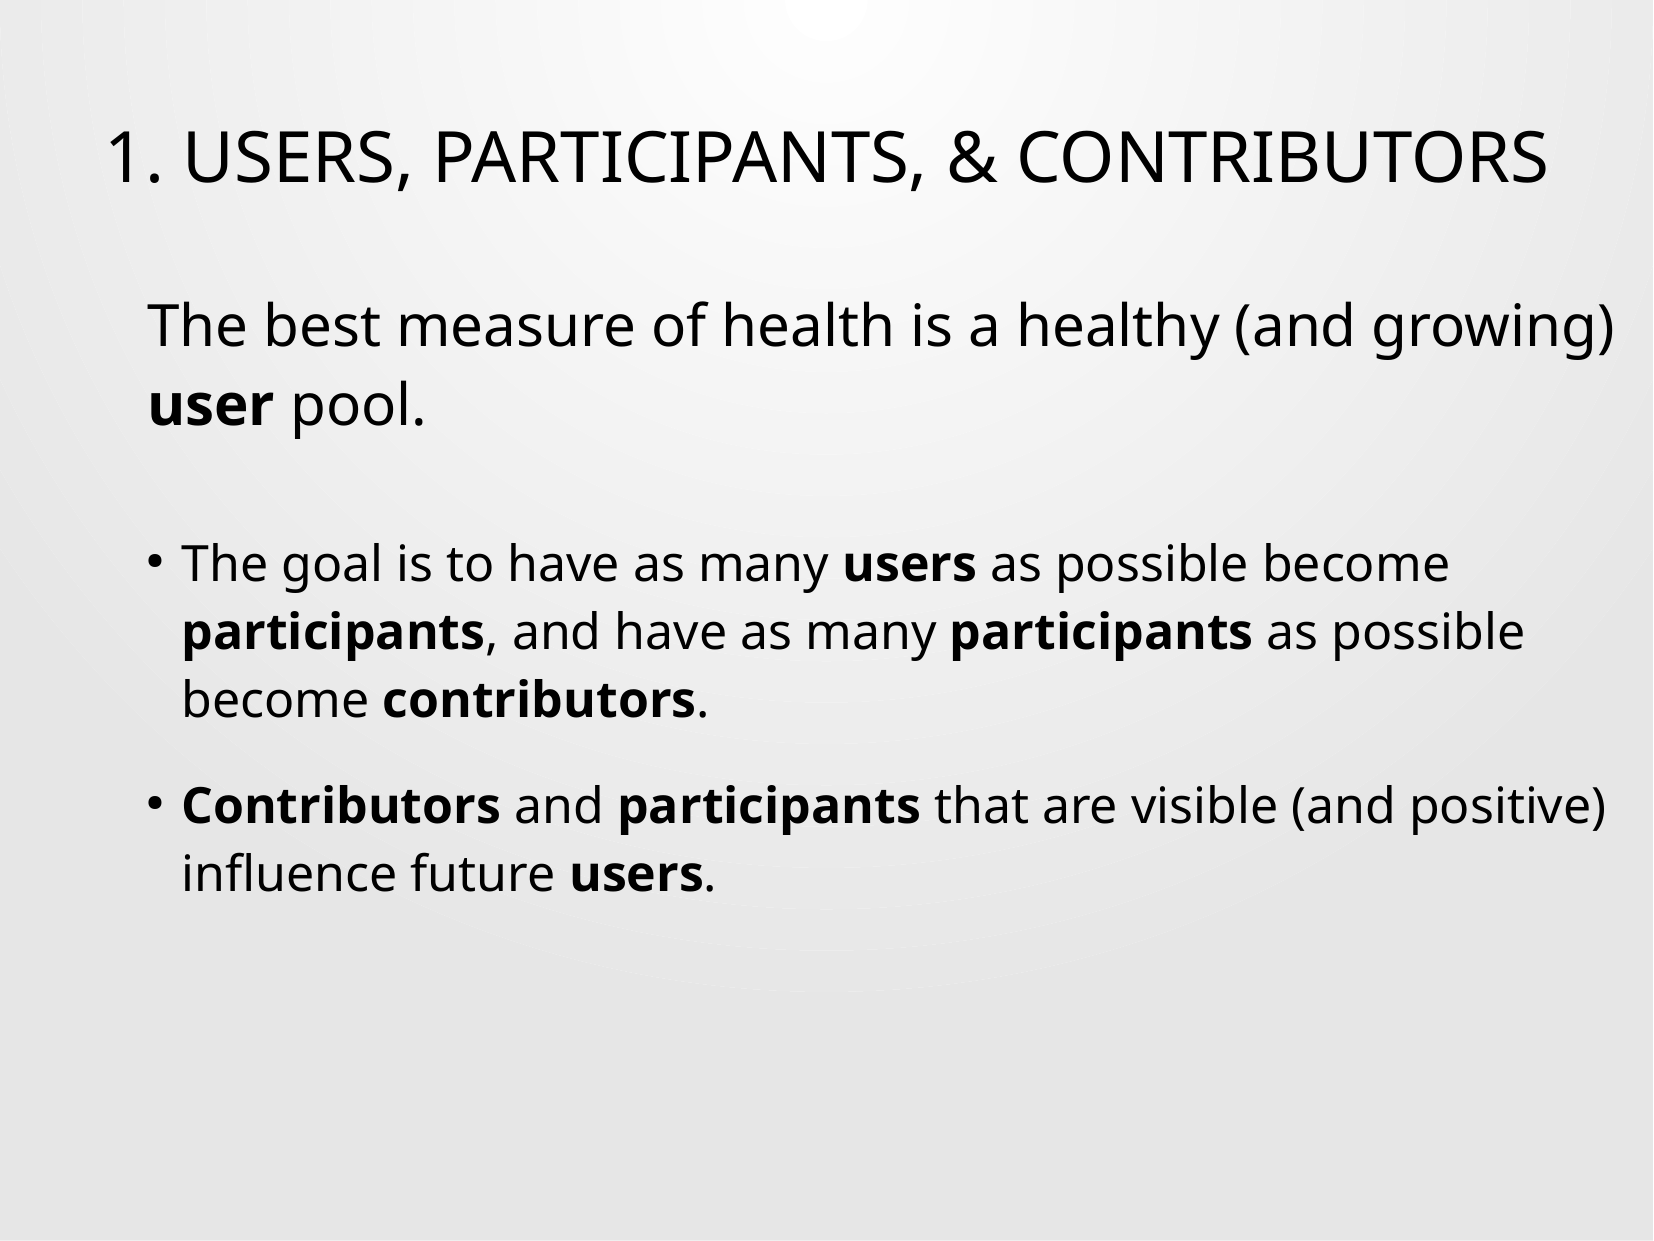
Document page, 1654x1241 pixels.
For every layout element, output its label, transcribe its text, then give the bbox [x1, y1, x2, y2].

text_box The best measure of health is a healthy (and growing) user pool. [132, 276, 1578, 441]
text_box The goal is to have as many users as possible become participants, and have as many participants as possible become contributors. Contributors and participants that are visible (and positive) influence future users. [131, 520, 1632, 992]
text_box 1. USERS, PARTICIPANTS, & CONTRIBUTORS [90, 99, 1564, 205]
